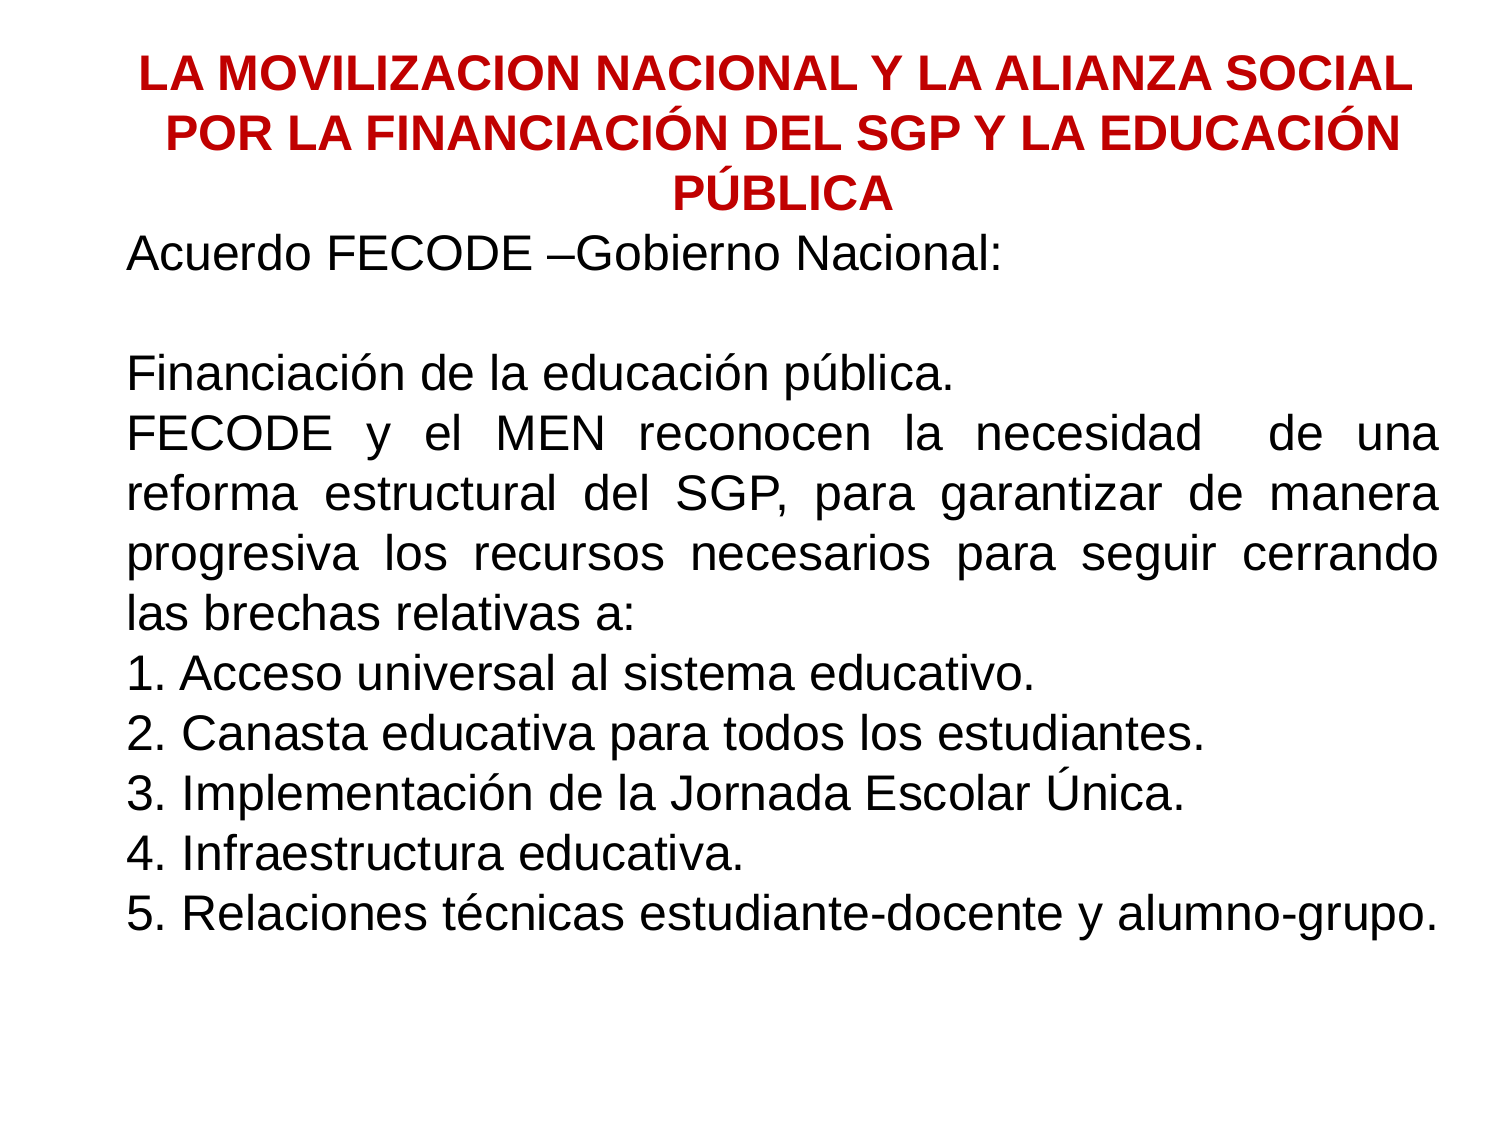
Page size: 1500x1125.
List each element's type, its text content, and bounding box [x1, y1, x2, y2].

text_box LA MOVILIZACION NACIONAL Y LA ALIANZA SOCIAL POR LA FINANCIACIÓN DEL SGP Y LA EDUCACIÓN PÚBLICA Acuerdo FECODE –Gobierno Nacional: Financiación de la educación pública. FECODE y el MEN reconocen la necesidad de una reforma estructural del SGP, para garantizar de manera progresiva los recursos necesarios para seguir cerrando las brechas relativas a: 1. Acceso universal al sistema educativo. 2. Canasta educativa para todos los estudiantes. 3. Implementación de la Jornada Escolar Única. 4. Infraestructura educativa. 5. Relaciones técnicas estudiante-docente y alumno-grupo. [111, 33, 1457, 1038]
